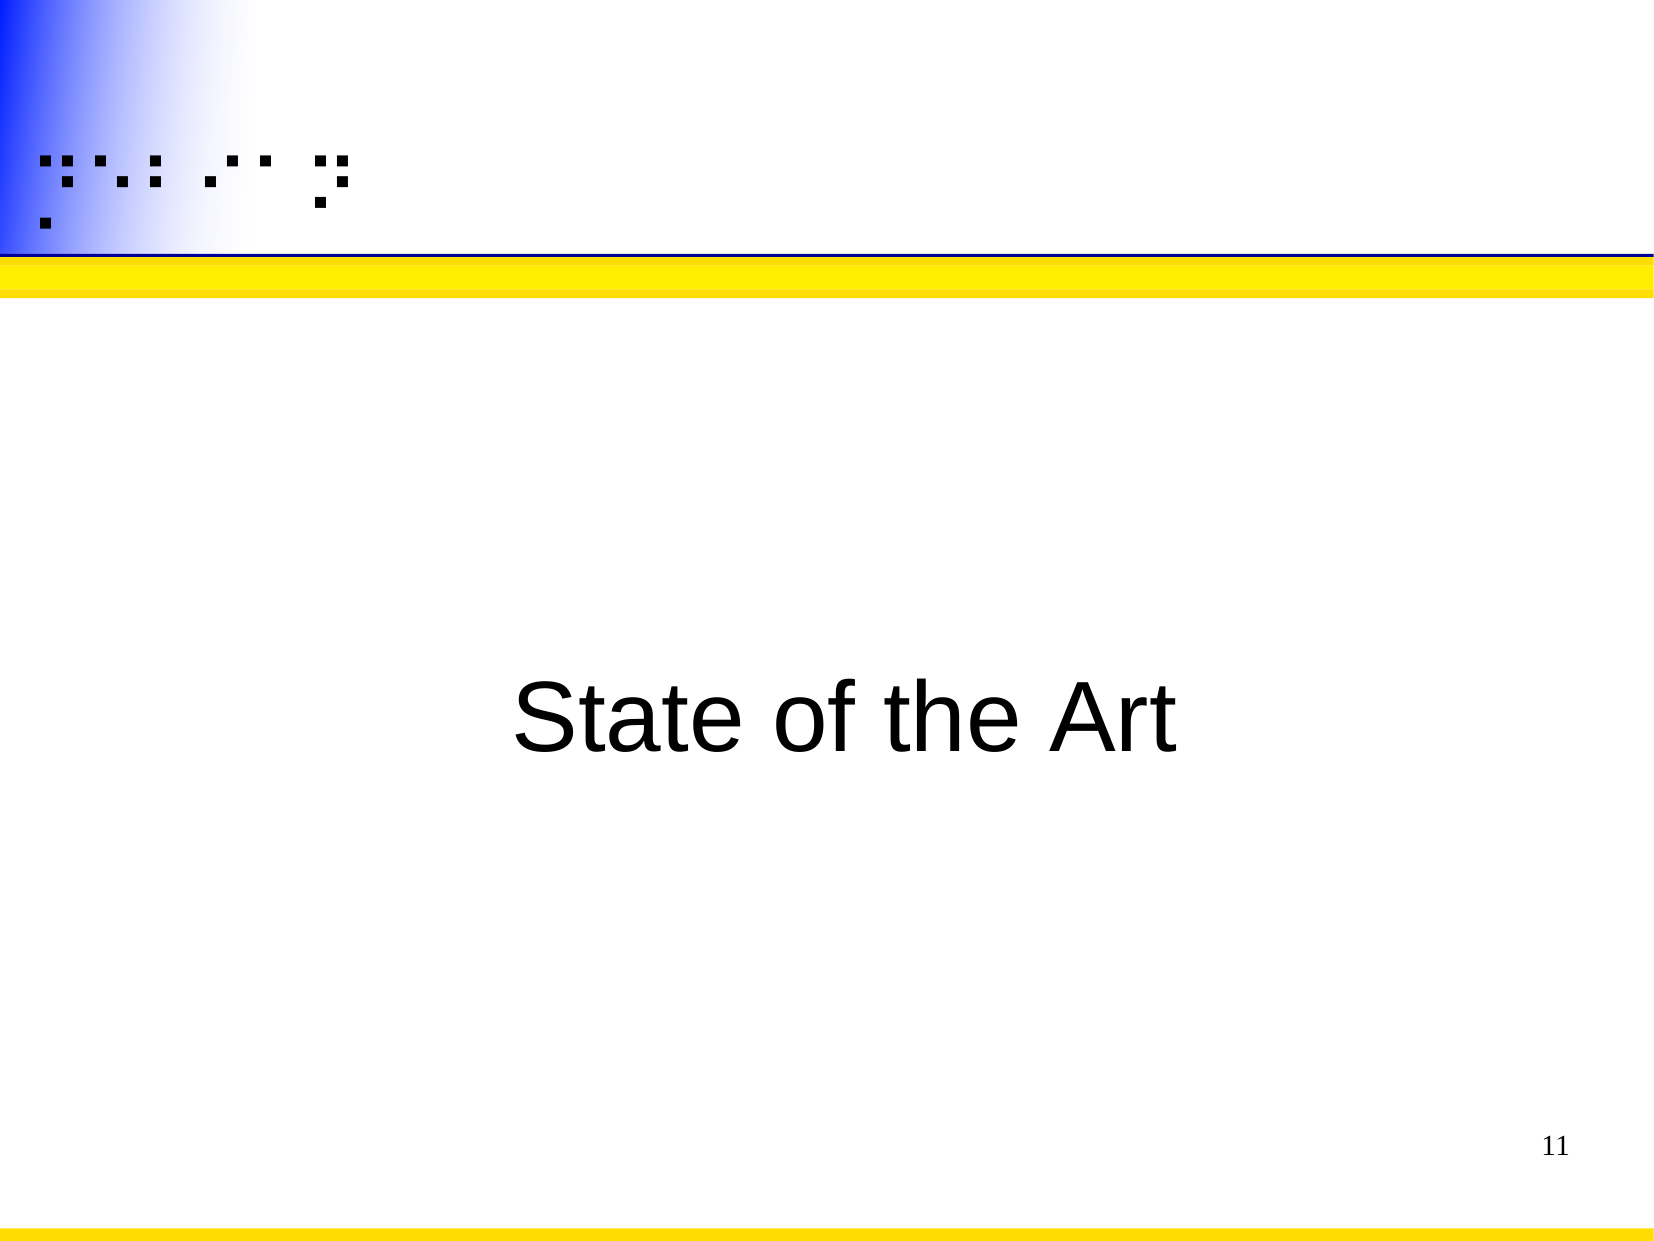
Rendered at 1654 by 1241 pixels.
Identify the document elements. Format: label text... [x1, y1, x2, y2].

subtitle State of the Art [82, 314, 1571, 1119]
